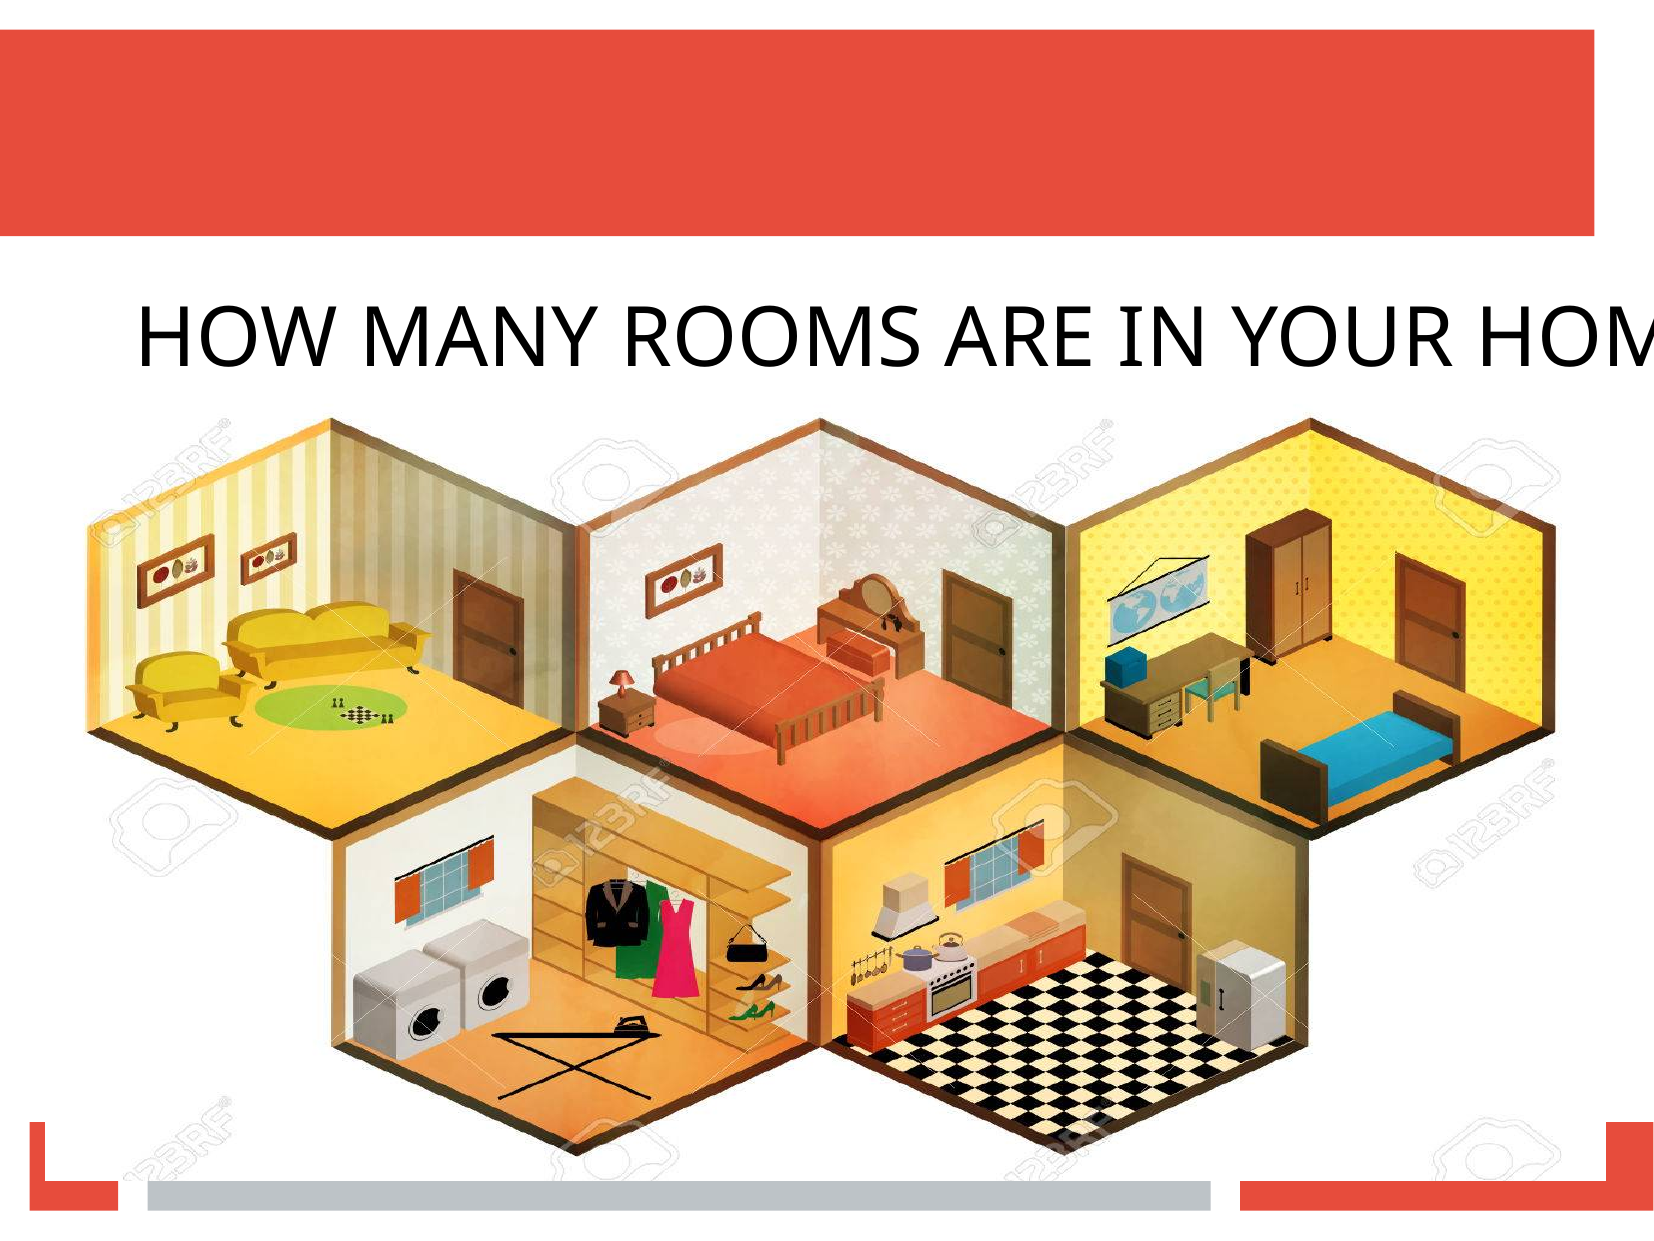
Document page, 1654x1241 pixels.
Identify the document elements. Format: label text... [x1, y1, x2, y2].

text_box HOW MANY ROOMS ARE IN YOUR HOME ? [120, 270, 1503, 389]
picture [45, 389, 1606, 1182]
